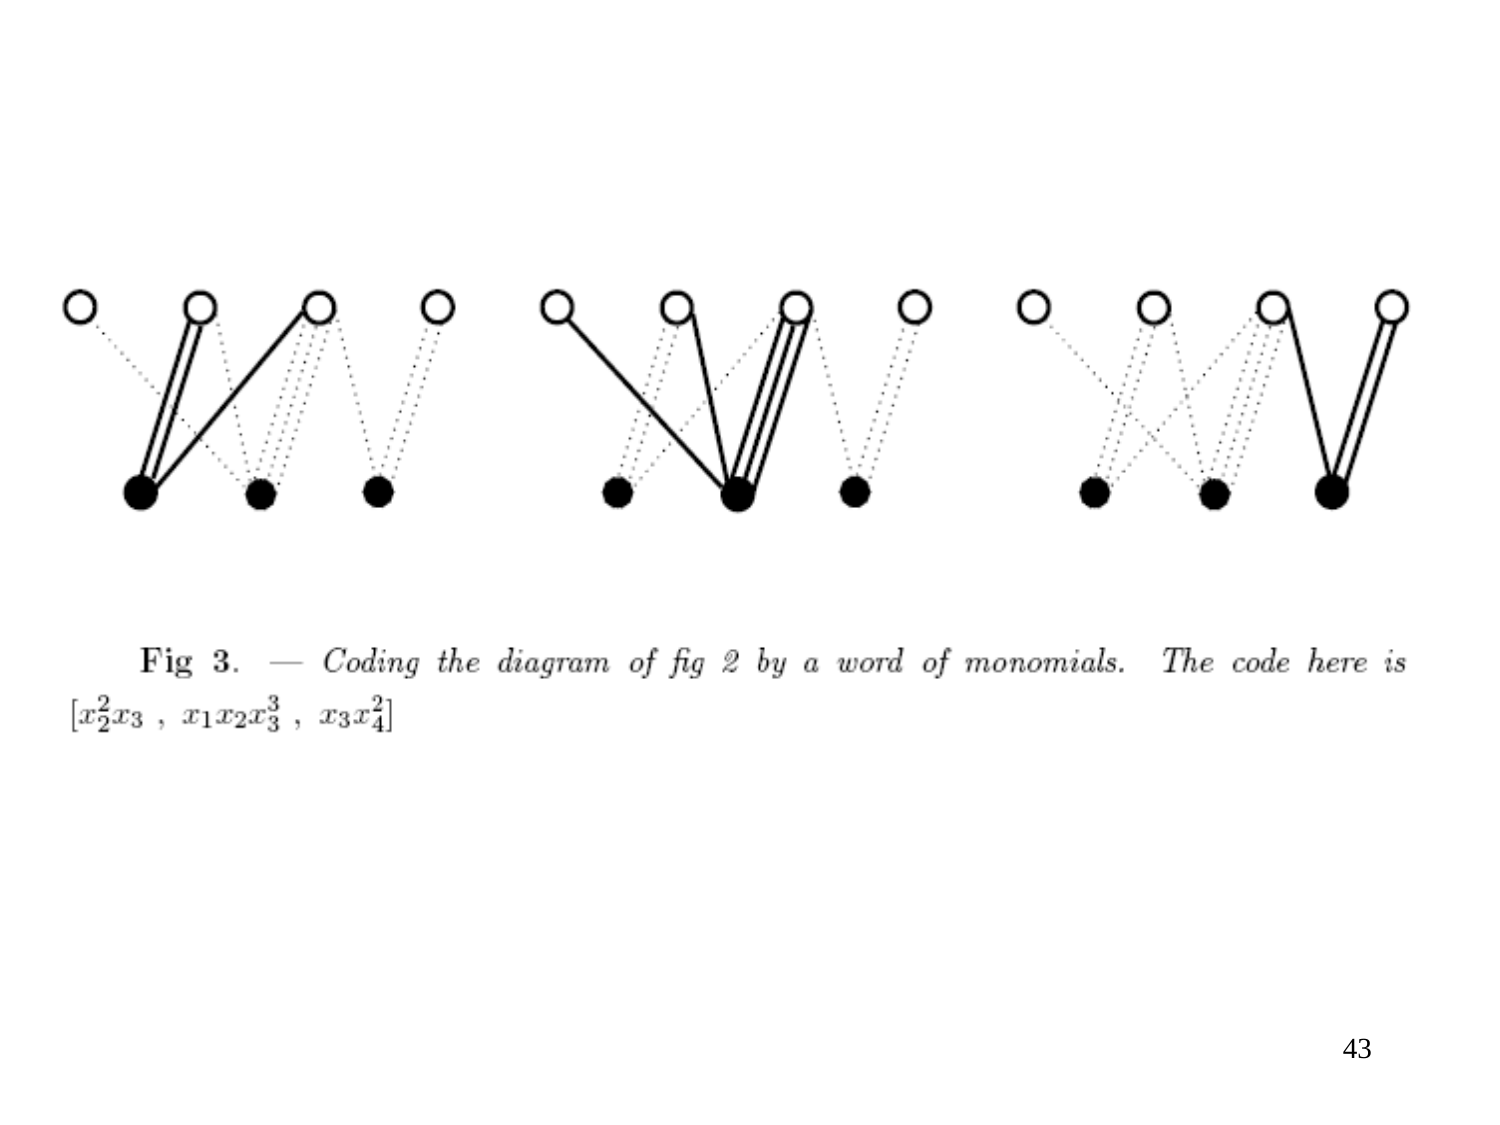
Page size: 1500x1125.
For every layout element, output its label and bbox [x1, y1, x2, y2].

picture [29, 265, 1447, 751]
